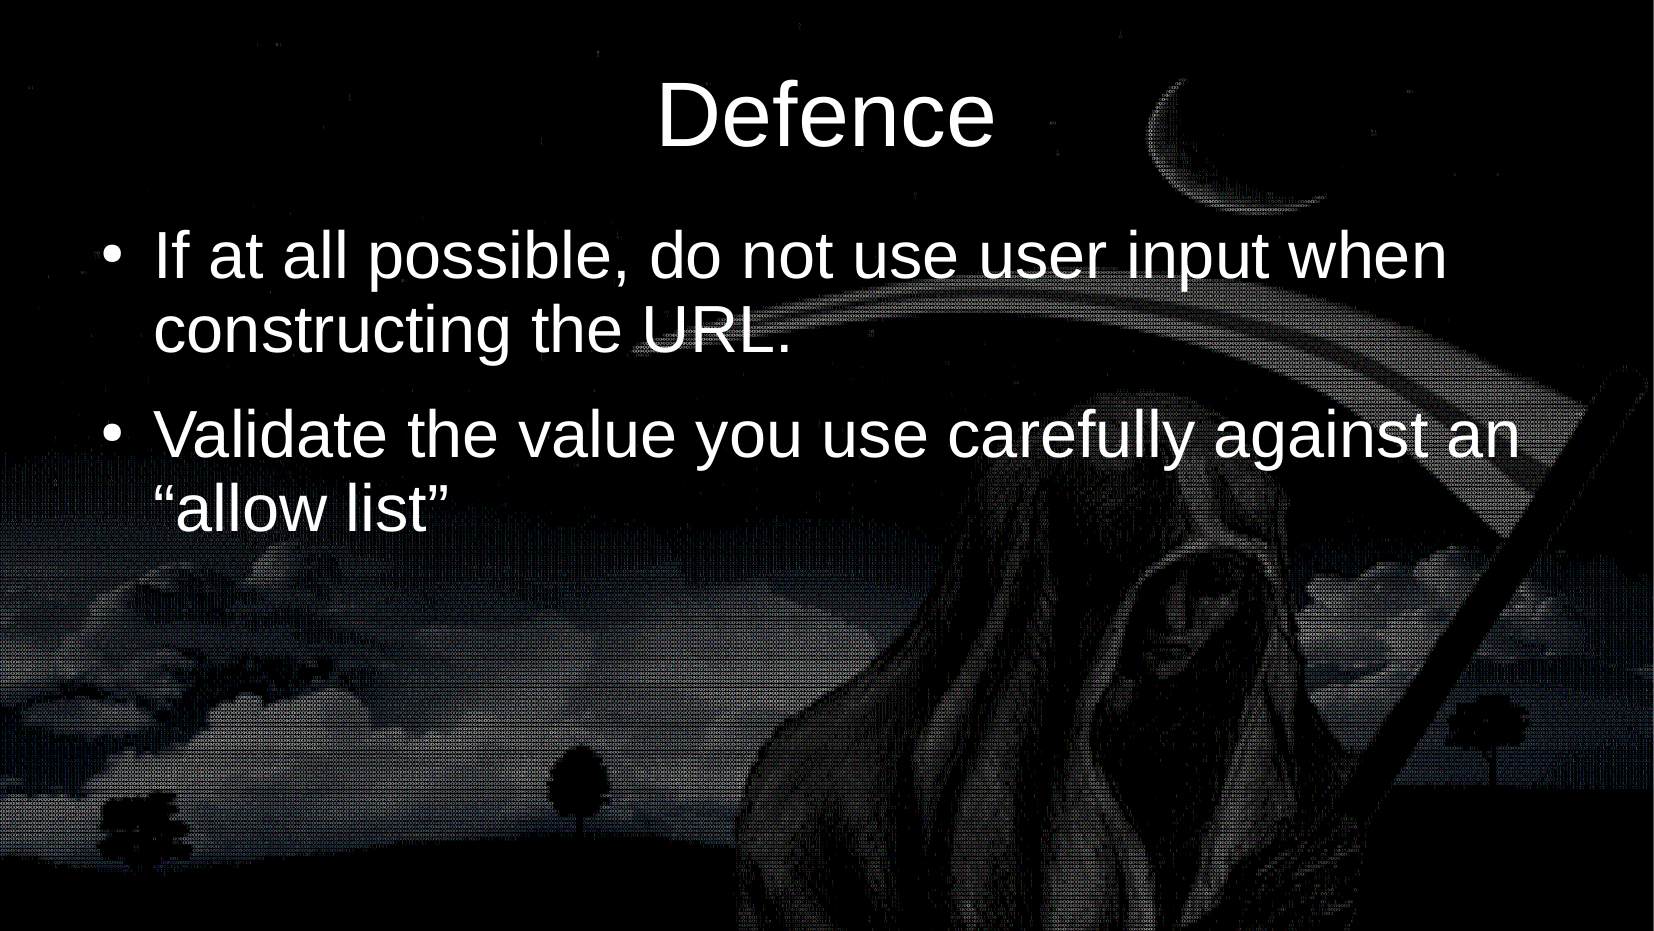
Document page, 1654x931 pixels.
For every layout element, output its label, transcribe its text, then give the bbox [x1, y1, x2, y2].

list If at all possible, do not use user input when constructing the URL. Validate the value you use carefully against an “allow list” [82, 217, 1571, 758]
picture [0, 0, 1654, 931]
title Defence [82, 37, 1571, 193]
